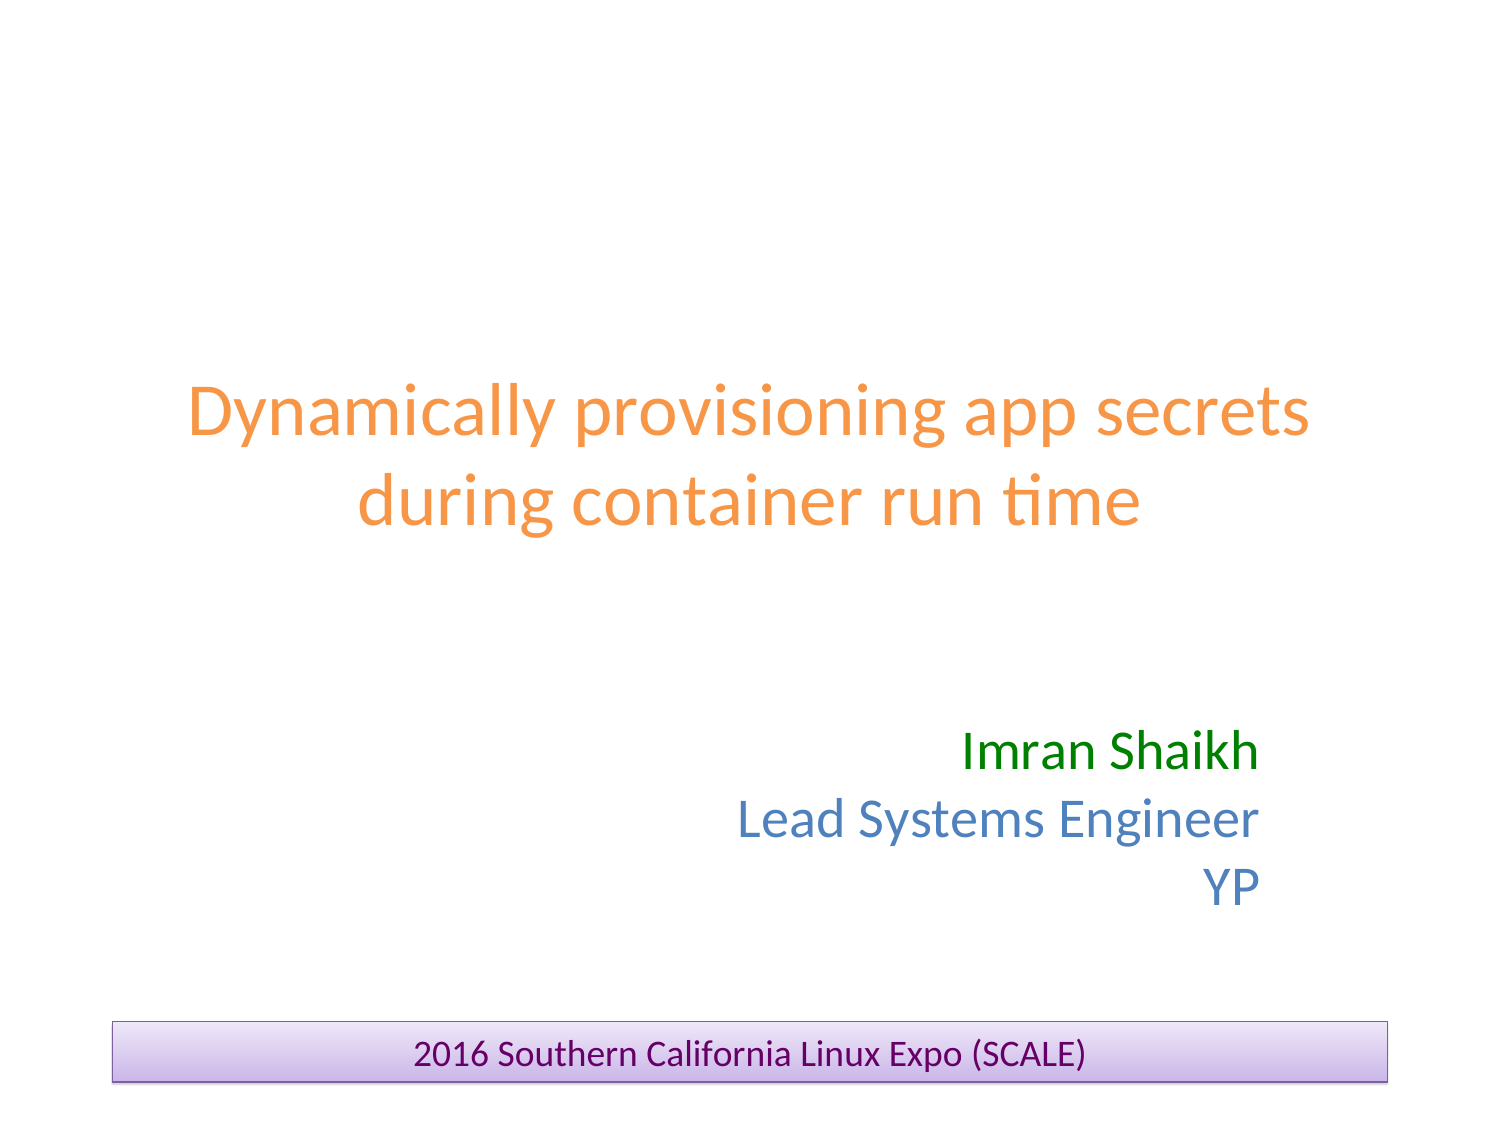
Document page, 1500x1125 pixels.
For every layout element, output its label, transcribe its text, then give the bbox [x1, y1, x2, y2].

text_box Imran Shaikh Lead Systems Engineer YP [225, 637, 1276, 925]
text_box 2016 Southern California Linux Expo (SCALE) [112, 1021, 1388, 1083]
title Dynamically provisioning app secrets during container run time [112, 351, 1388, 660]
